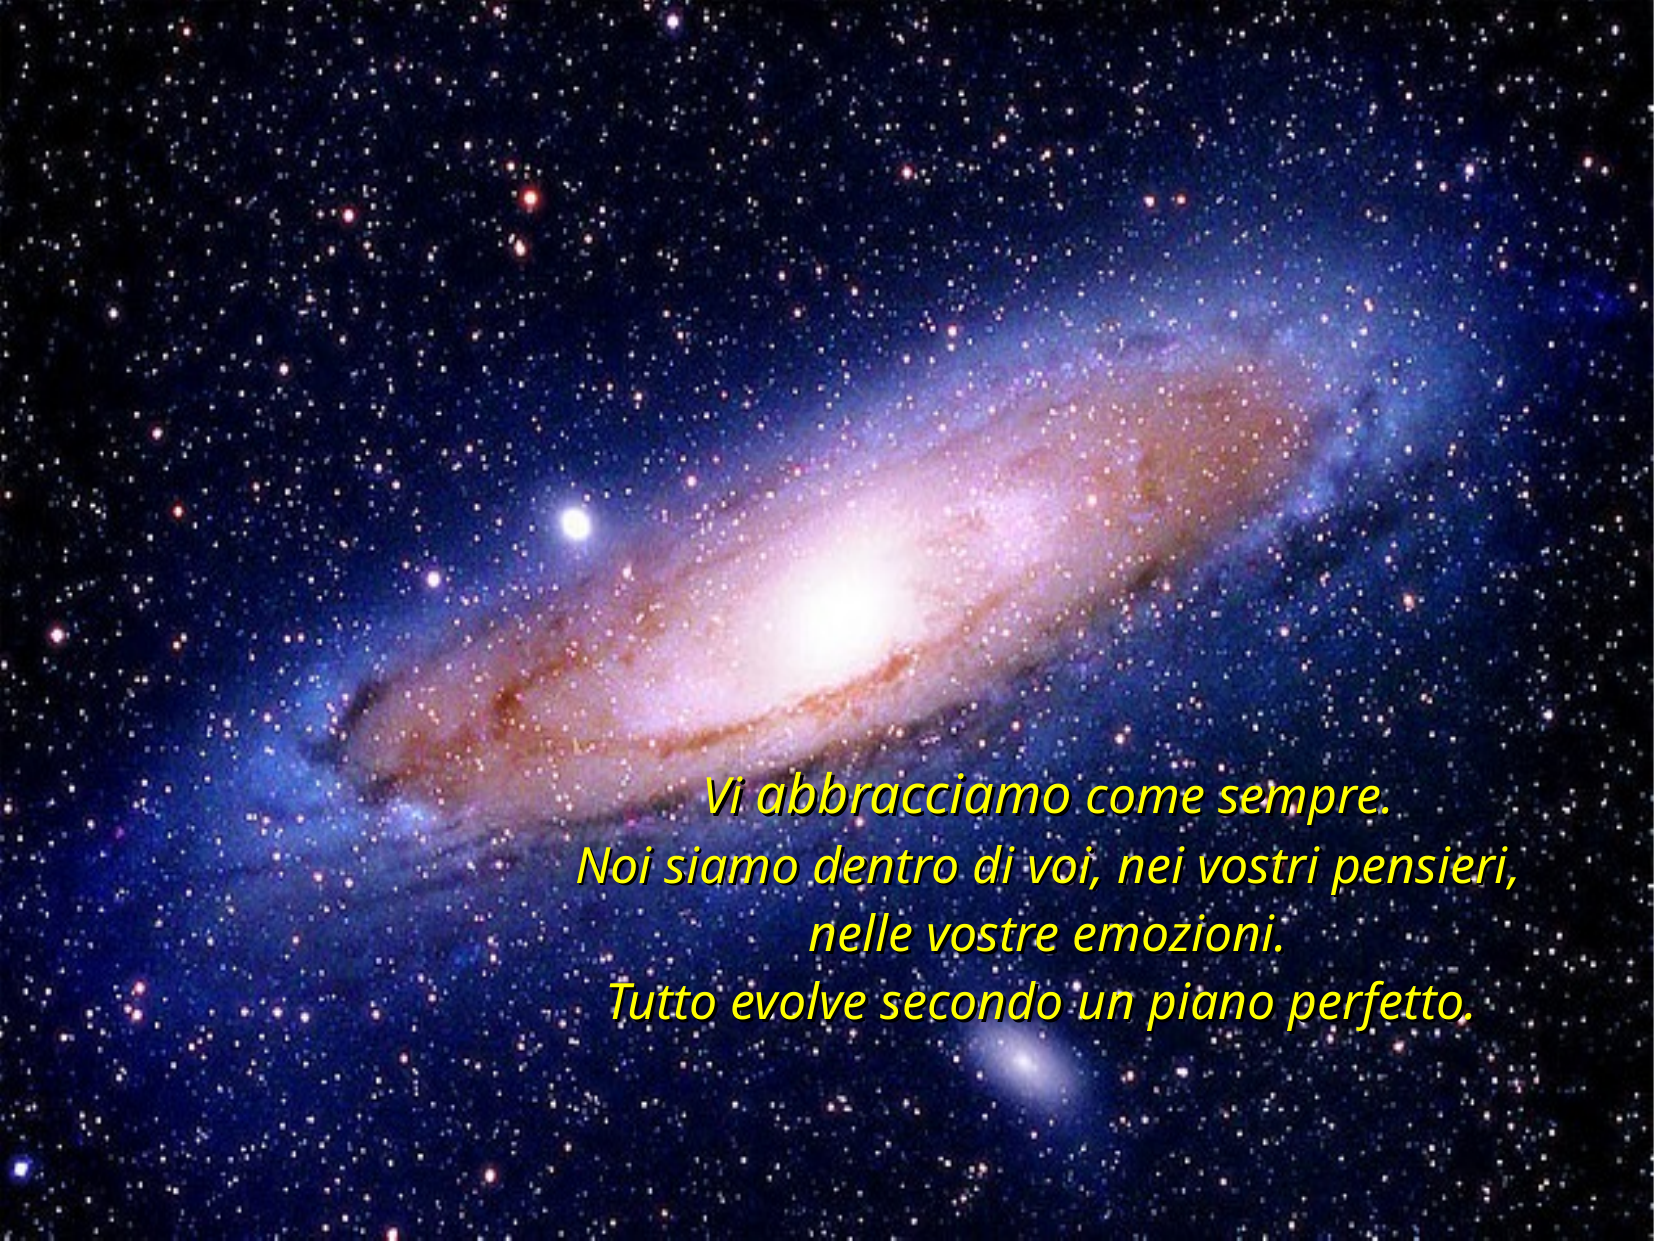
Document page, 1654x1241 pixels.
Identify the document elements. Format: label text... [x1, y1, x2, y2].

picture [0, 0, 1654, 1241]
title Vi abbracciamo come sempre. Noi siamo dentro di voi, nei vostri pensieri, nelle vostre emozioni. Tutto evolve secondo un piano perfetto. [501, 727, 1595, 1063]
